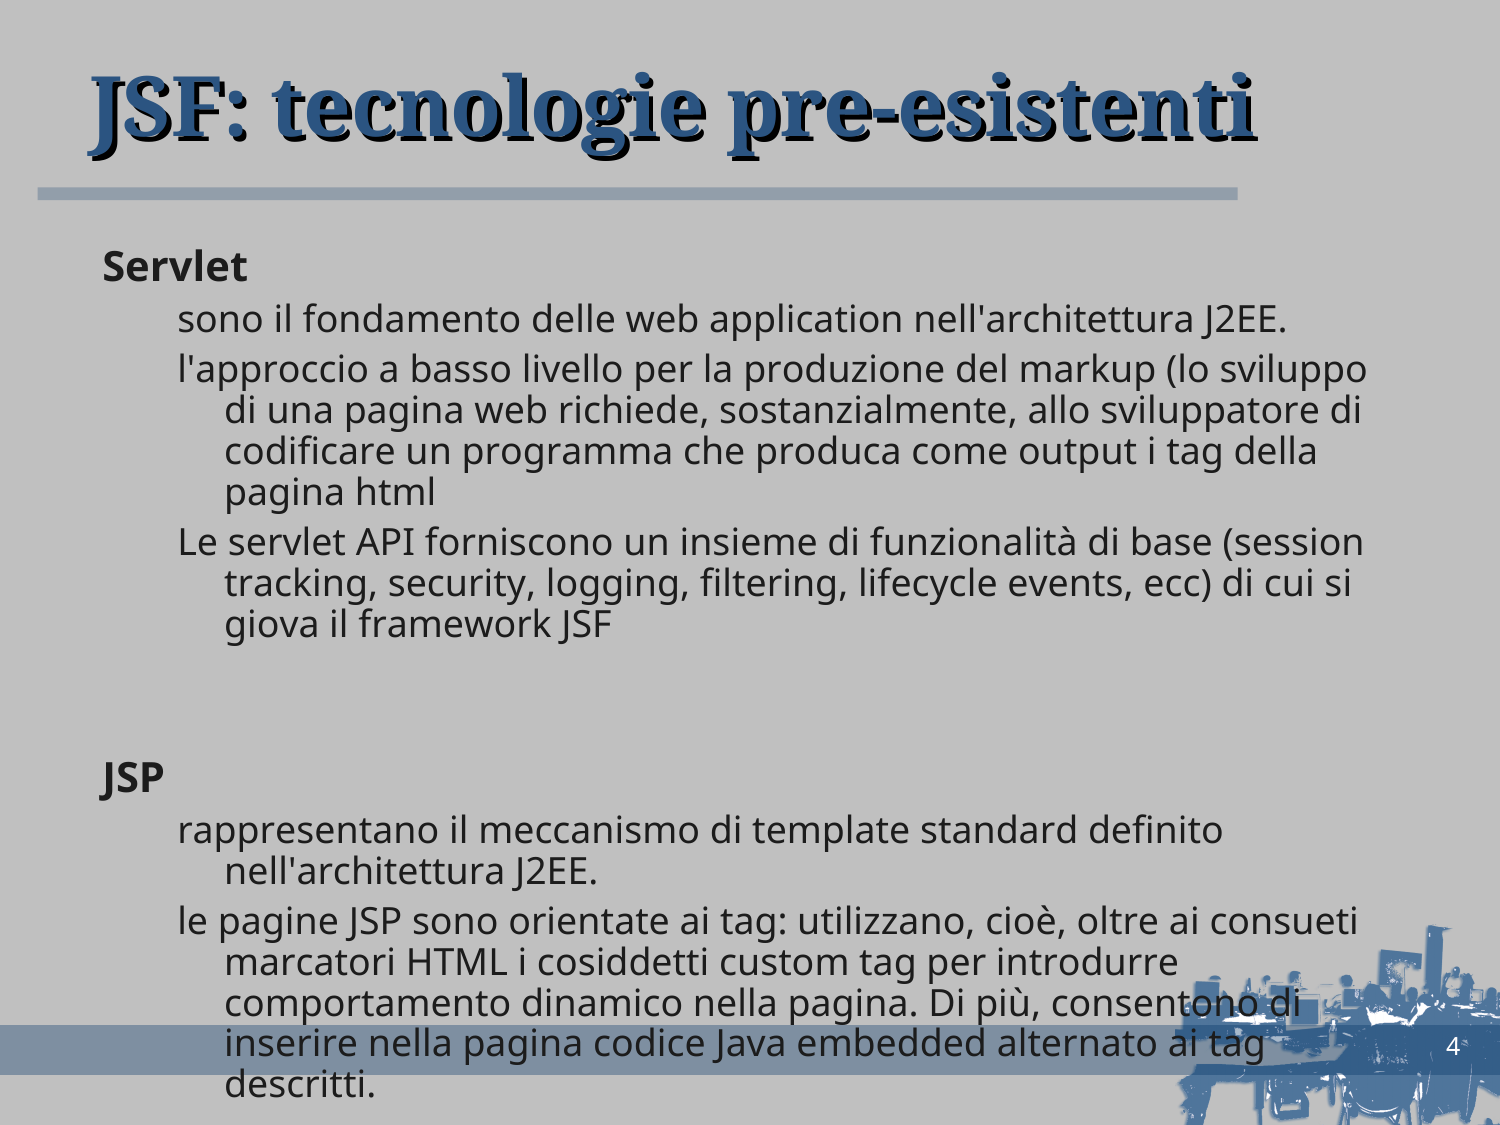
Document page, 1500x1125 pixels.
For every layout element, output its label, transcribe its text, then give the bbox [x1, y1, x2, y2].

list Servlet sono il fondamento delle web application nell'architettura J2EE. l'approccio a basso livello per la produzione del markup (lo sviluppo di una pagina web richiede, sostanzialmente, allo sviluppatore di codificare un programma che produca come output i tag della pagina html Le servlet API forniscono un insieme di funzionalità di base (session tracking, security, logging, filtering, lifecycle events, ecc) di cui si giova il framework JSF JSP rappresentano il meccanismo di template standard definito nell'architettura J2EE. le pagine JSP sono orientate ai tag: utilizzano, cioè, oltre ai consueti marcatori HTML i cosiddetti custom tag per introdurre comportamento dinamico nella pagina. Di più, consentono di inserire nella pagina codice Java embedded alternato ai tag descritti. [87, 237, 1426, 1008]
title JSF: tecnologie pre-esistenti [75, 35, 1426, 174]
